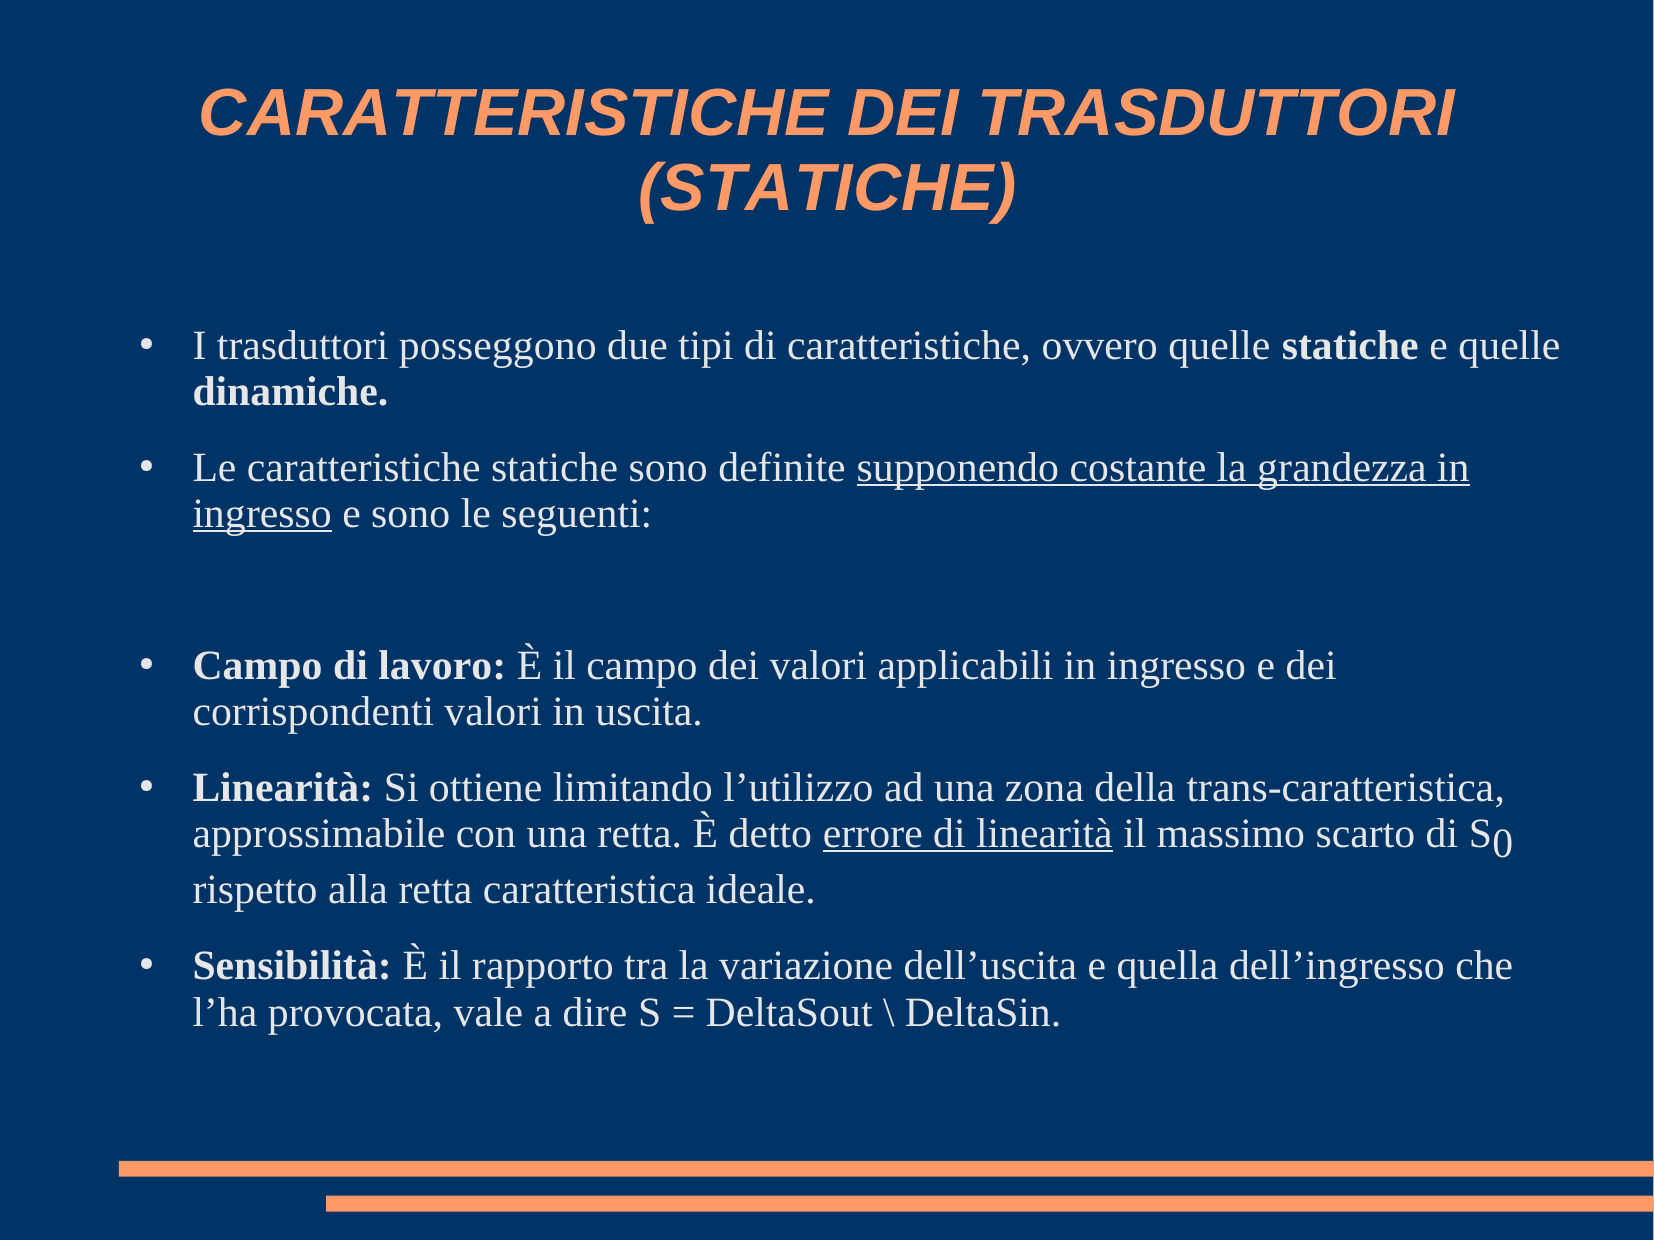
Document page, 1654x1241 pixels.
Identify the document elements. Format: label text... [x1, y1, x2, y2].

list I trasduttori posseggono due tipi di caratteristiche, ovvero quelle statiche e quelle dinamiche. Le caratteristiche statiche sono definite supponendo costante la grandezza in ingresso e sono le seguenti: Campo di lavoro: È il campo dei valori applicabili in ingresso e dei corrispondenti valori in uscita. Linearità: Si ottiene limitando l’utilizzo ad una zona della trans-caratteristica, approssimabile con una retta. È detto errore di linearità il massimo scarto di S0 rispetto alla retta caratteristica ideale. Sensibilità: È il rapporto tra la variazione dell’uscita e quella dell’ingresso che l’ha provocata, vale a dire S = DeltaSout \ DeltaSin. [121, 322, 1561, 1132]
title CARATTERISTICHE DEI TRASDUTTORI (STATICHE) [121, 46, 1534, 254]
